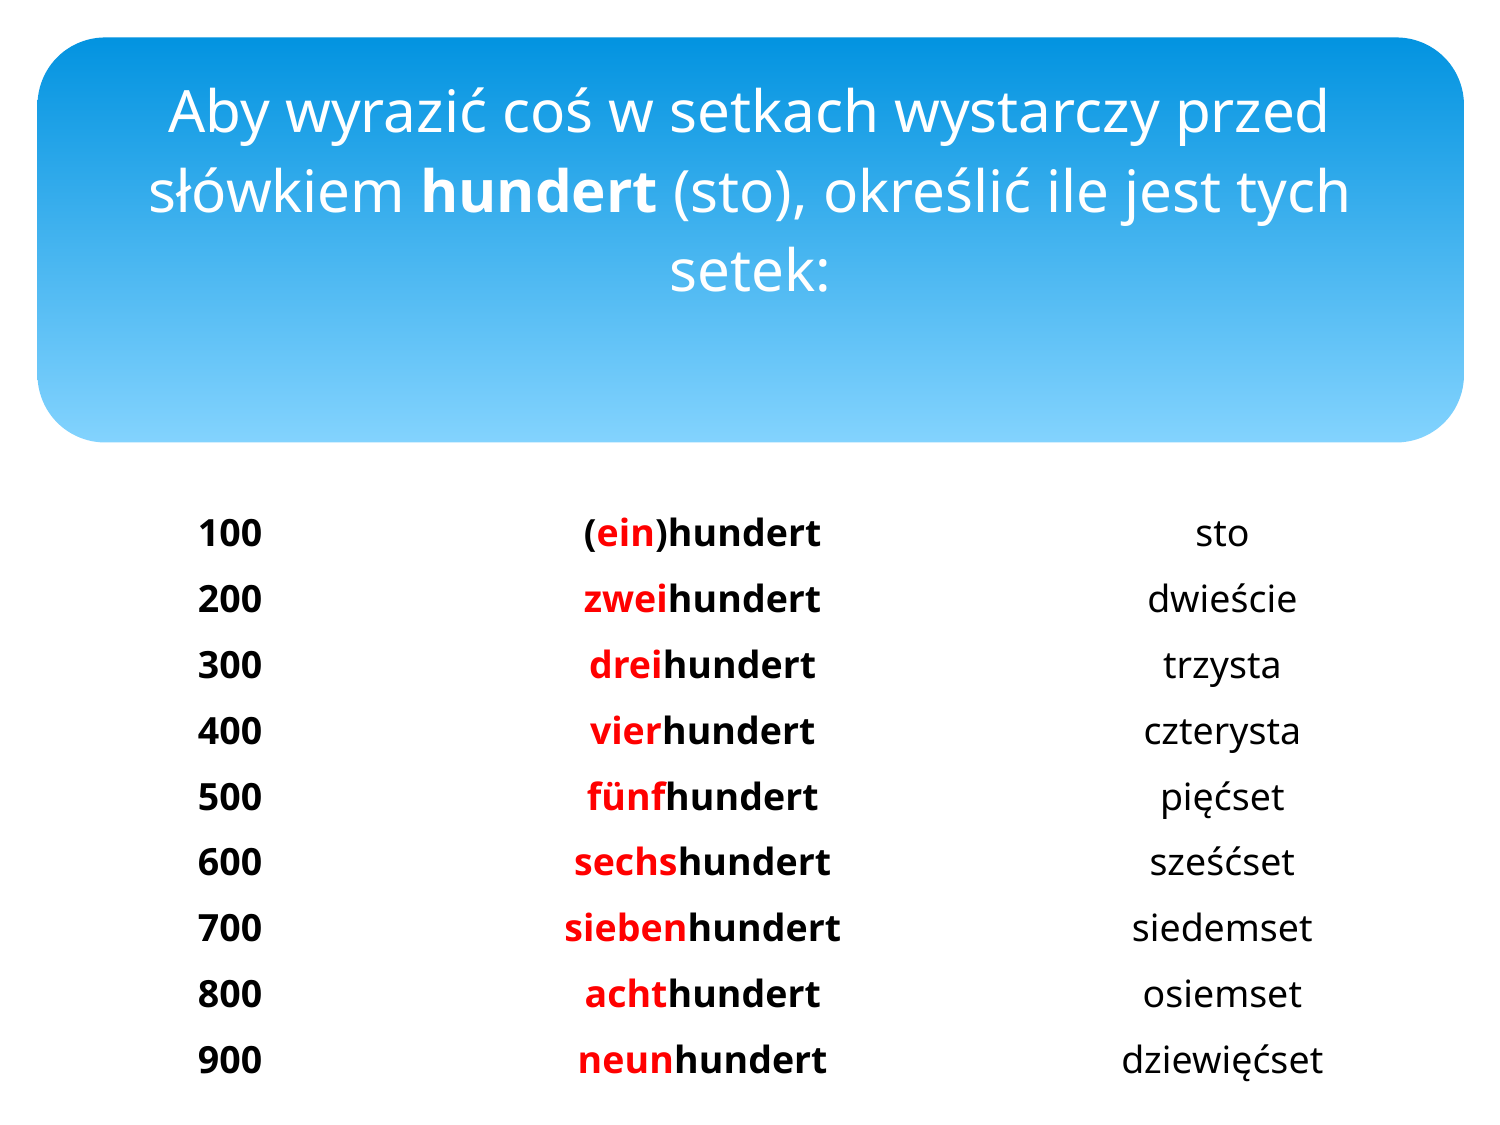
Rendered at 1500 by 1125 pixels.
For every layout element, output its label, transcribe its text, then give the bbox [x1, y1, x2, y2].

table_cell 300 [124, 635, 337, 701]
table_cell 900 [124, 1030, 337, 1096]
table_cell osiemset [1069, 964, 1376, 1030]
title Aby wyrazić coś w setkach wystarczy przed słówkiem hundert (sto), określić ile jest tych setek: [75, 55, 1425, 266]
table_cell 800 [124, 964, 337, 1030]
table_cell (ein)hundert [337, 503, 1069, 569]
table_cell 600 [124, 832, 337, 898]
table_cell zweihundert [337, 569, 1069, 635]
table_cell sechshundert [337, 832, 1069, 898]
table_cell trzysta [1069, 635, 1376, 701]
table_cell dreihundert [337, 635, 1069, 701]
table_header [337, 433, 1069, 503]
table_cell 400 [124, 701, 337, 766]
table_cell vierhundert [337, 701, 1069, 766]
table_header [1069, 433, 1376, 503]
table_cell 700 [124, 898, 337, 964]
table_cell 500 [124, 766, 337, 832]
table_cell 200 [124, 569, 337, 635]
table_cell pięćset [1069, 766, 1376, 832]
table_cell siebenhundert [337, 898, 1069, 964]
table_cell czterysta [1069, 701, 1376, 766]
table_cell 100 [124, 503, 337, 569]
table_cell sto [1069, 503, 1376, 569]
table_header [124, 433, 337, 503]
table_cell siedemset [1069, 898, 1376, 964]
table_cell fünfhundert [337, 766, 1069, 832]
table_cell neunhundert [337, 1030, 1069, 1096]
table_cell dziewięćset [1069, 1030, 1376, 1096]
table_cell achthundert [337, 964, 1069, 1030]
table_cell sześćset [1069, 832, 1376, 898]
table_cell dwieście [1069, 569, 1376, 635]
